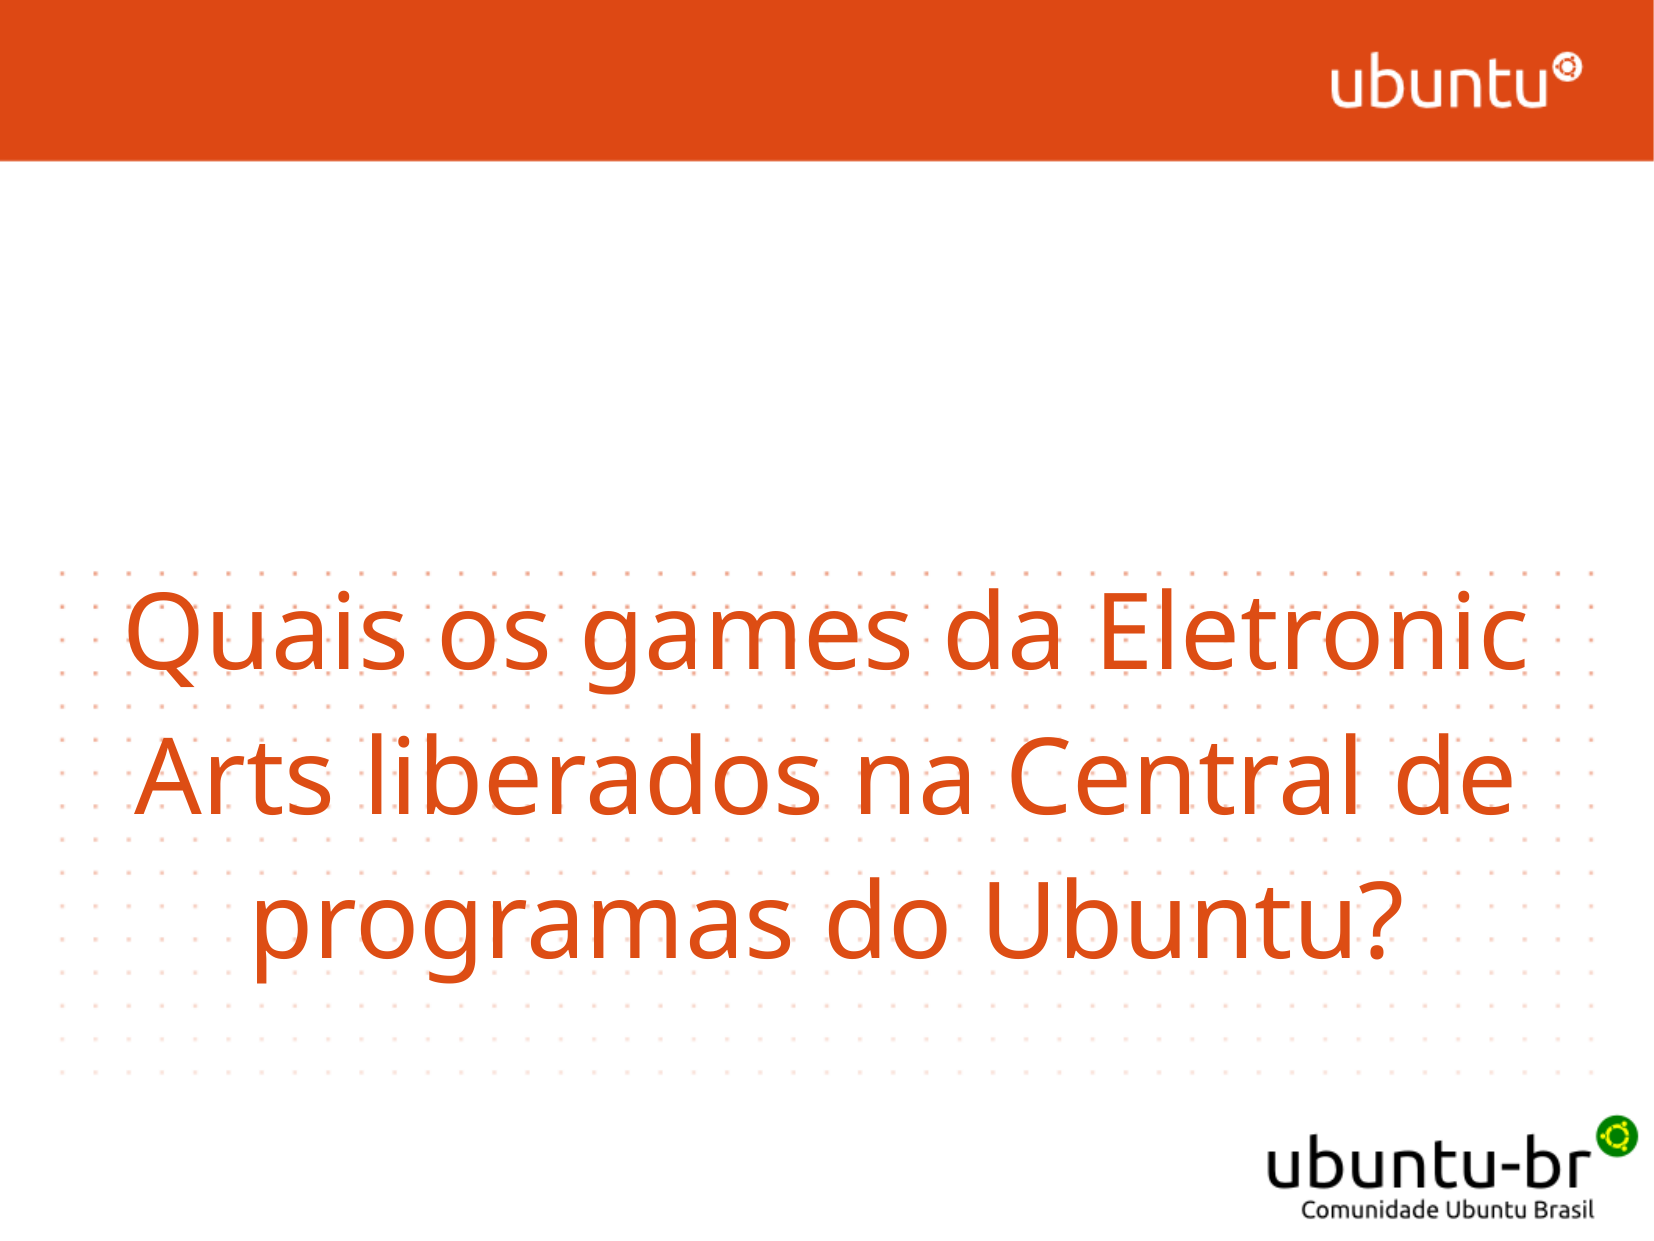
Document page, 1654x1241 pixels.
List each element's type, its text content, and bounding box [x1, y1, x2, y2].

picture [0, 0, 1654, 1241]
list Quais os games da Eletronic Arts liberados na Central de programas do Ubuntu? [99, 555, 1555, 1004]
